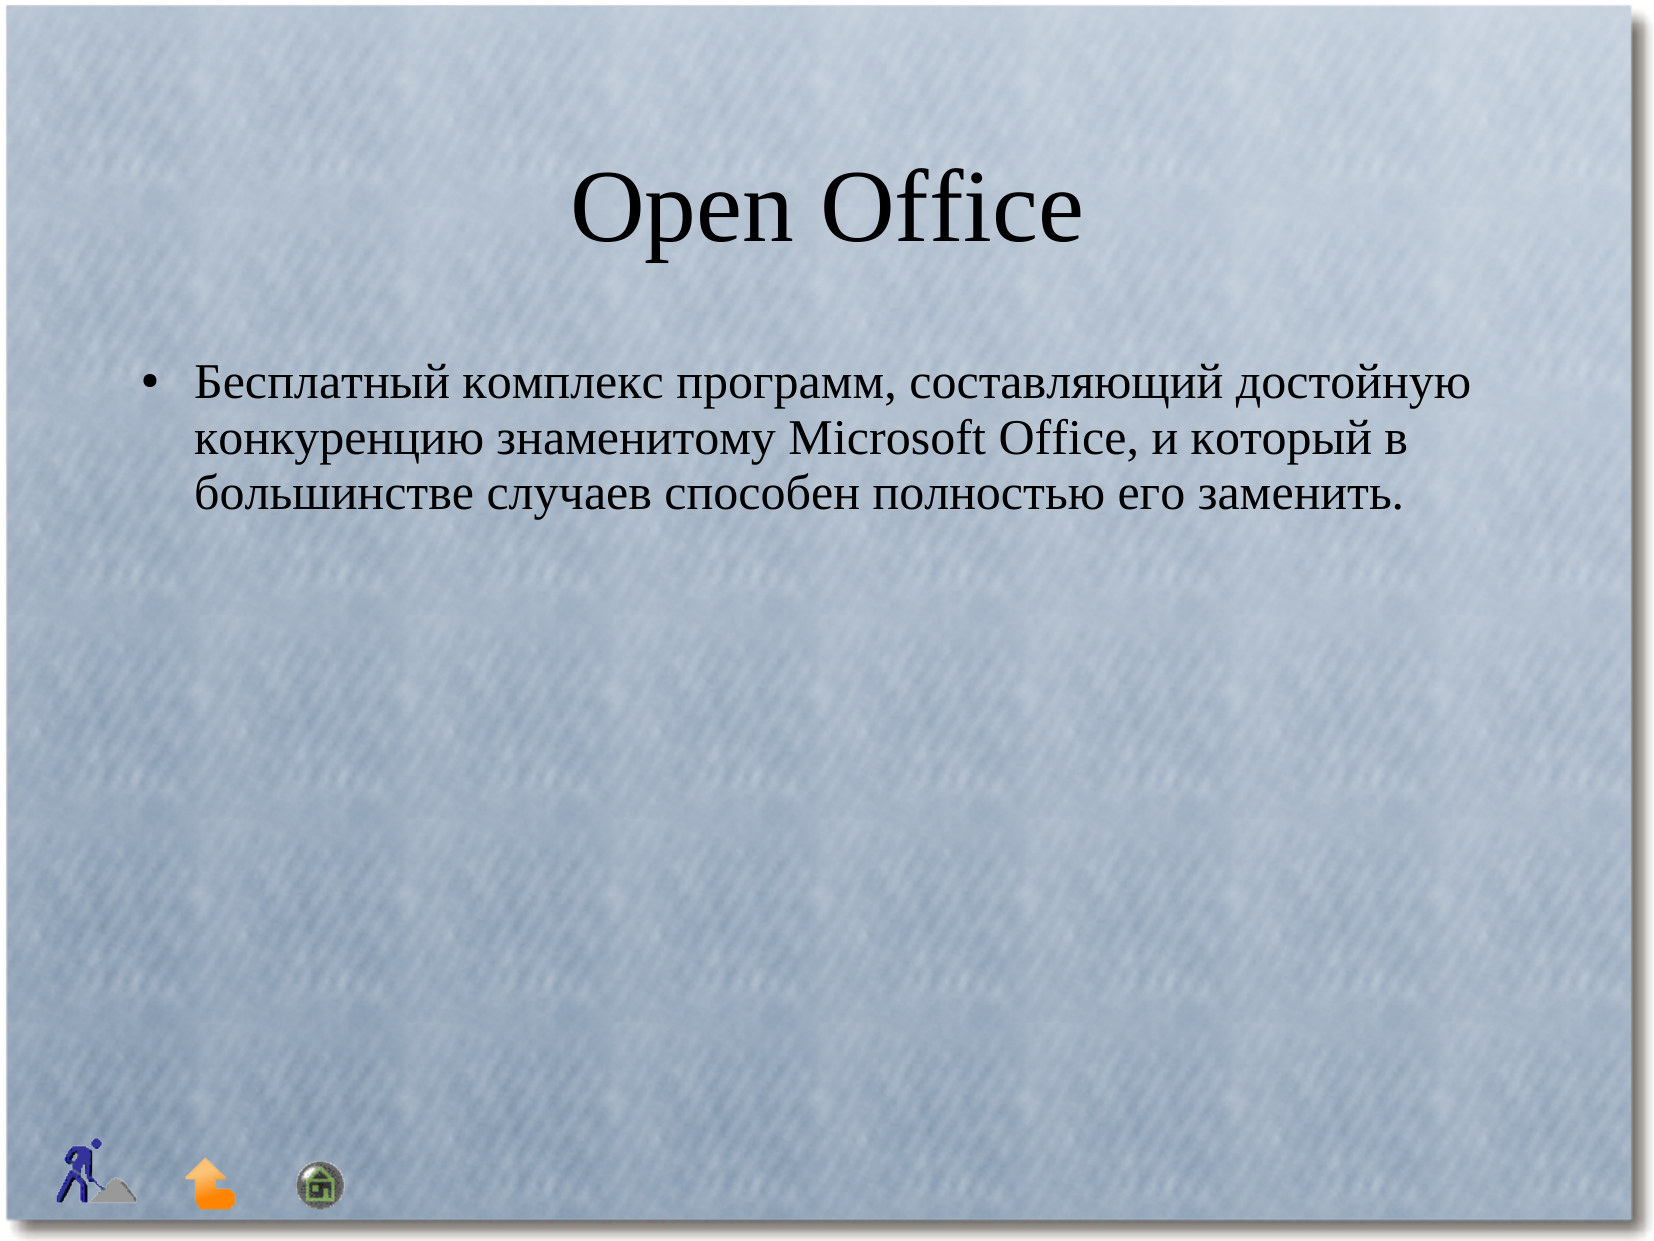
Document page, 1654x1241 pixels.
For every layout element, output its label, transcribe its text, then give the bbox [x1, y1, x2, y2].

picture [0, 0, 1654, 1241]
title Open Office [121, 102, 1534, 310]
list Бесплатный комплекс программ, составляющий достойную конкуренцию знаменитому Microsoft Office, и который в большинстве случаев способен полностью его заменить. [123, 354, 1536, 1136]
